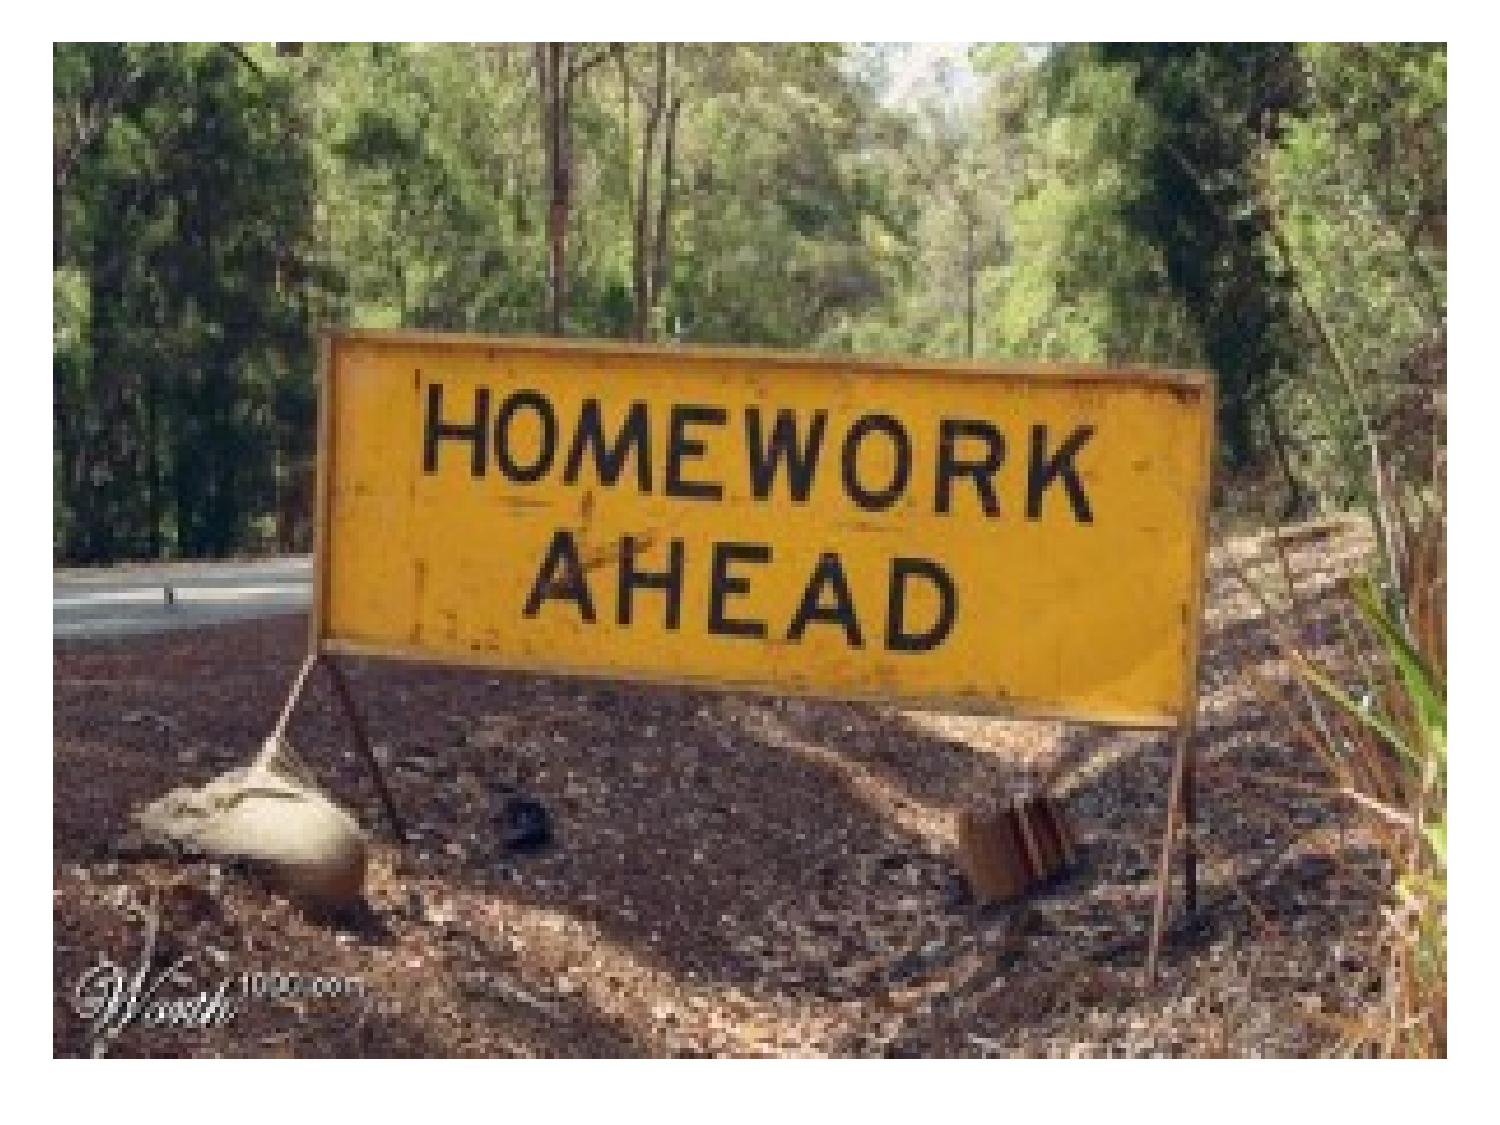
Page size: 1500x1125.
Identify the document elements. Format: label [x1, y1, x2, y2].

picture [53, 42, 1447, 1059]
